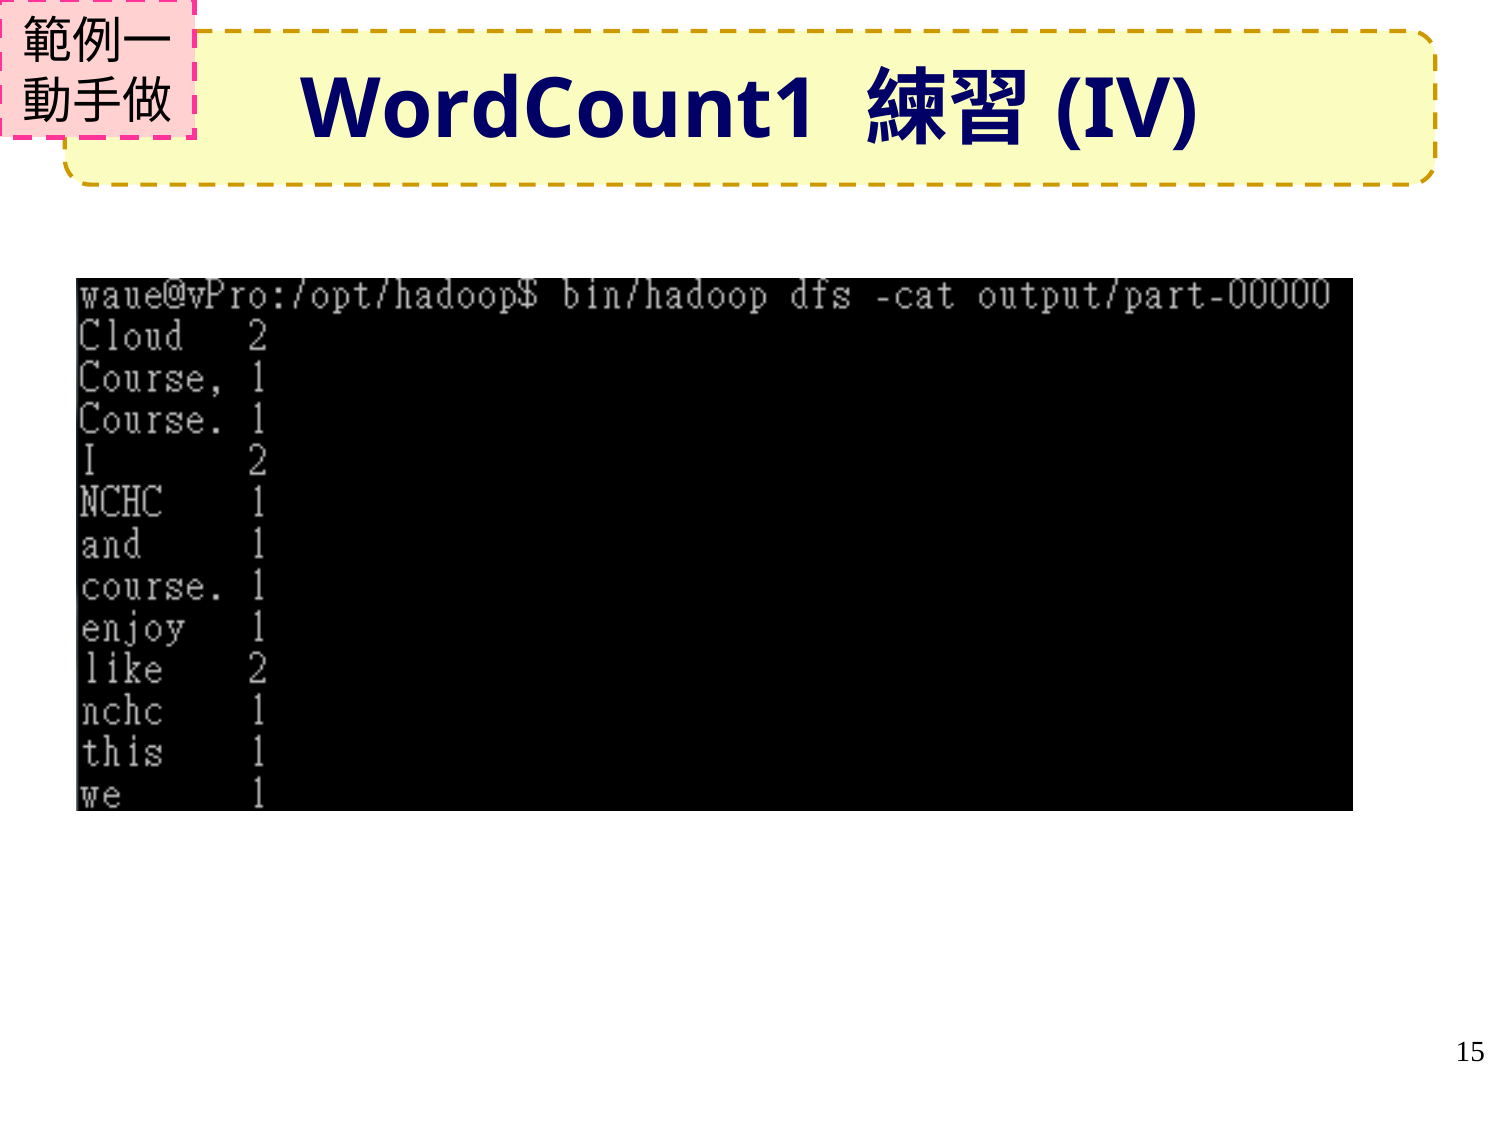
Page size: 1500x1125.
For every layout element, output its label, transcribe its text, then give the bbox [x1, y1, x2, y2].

text_box [76, 278, 1353, 811]
text_box <編號> [1324, 1025, 1500, 1101]
text_box 範例一 動手做 [0, 0, 195, 138]
title WordCount1 練習(IV) [112, 30, 1388, 173]
